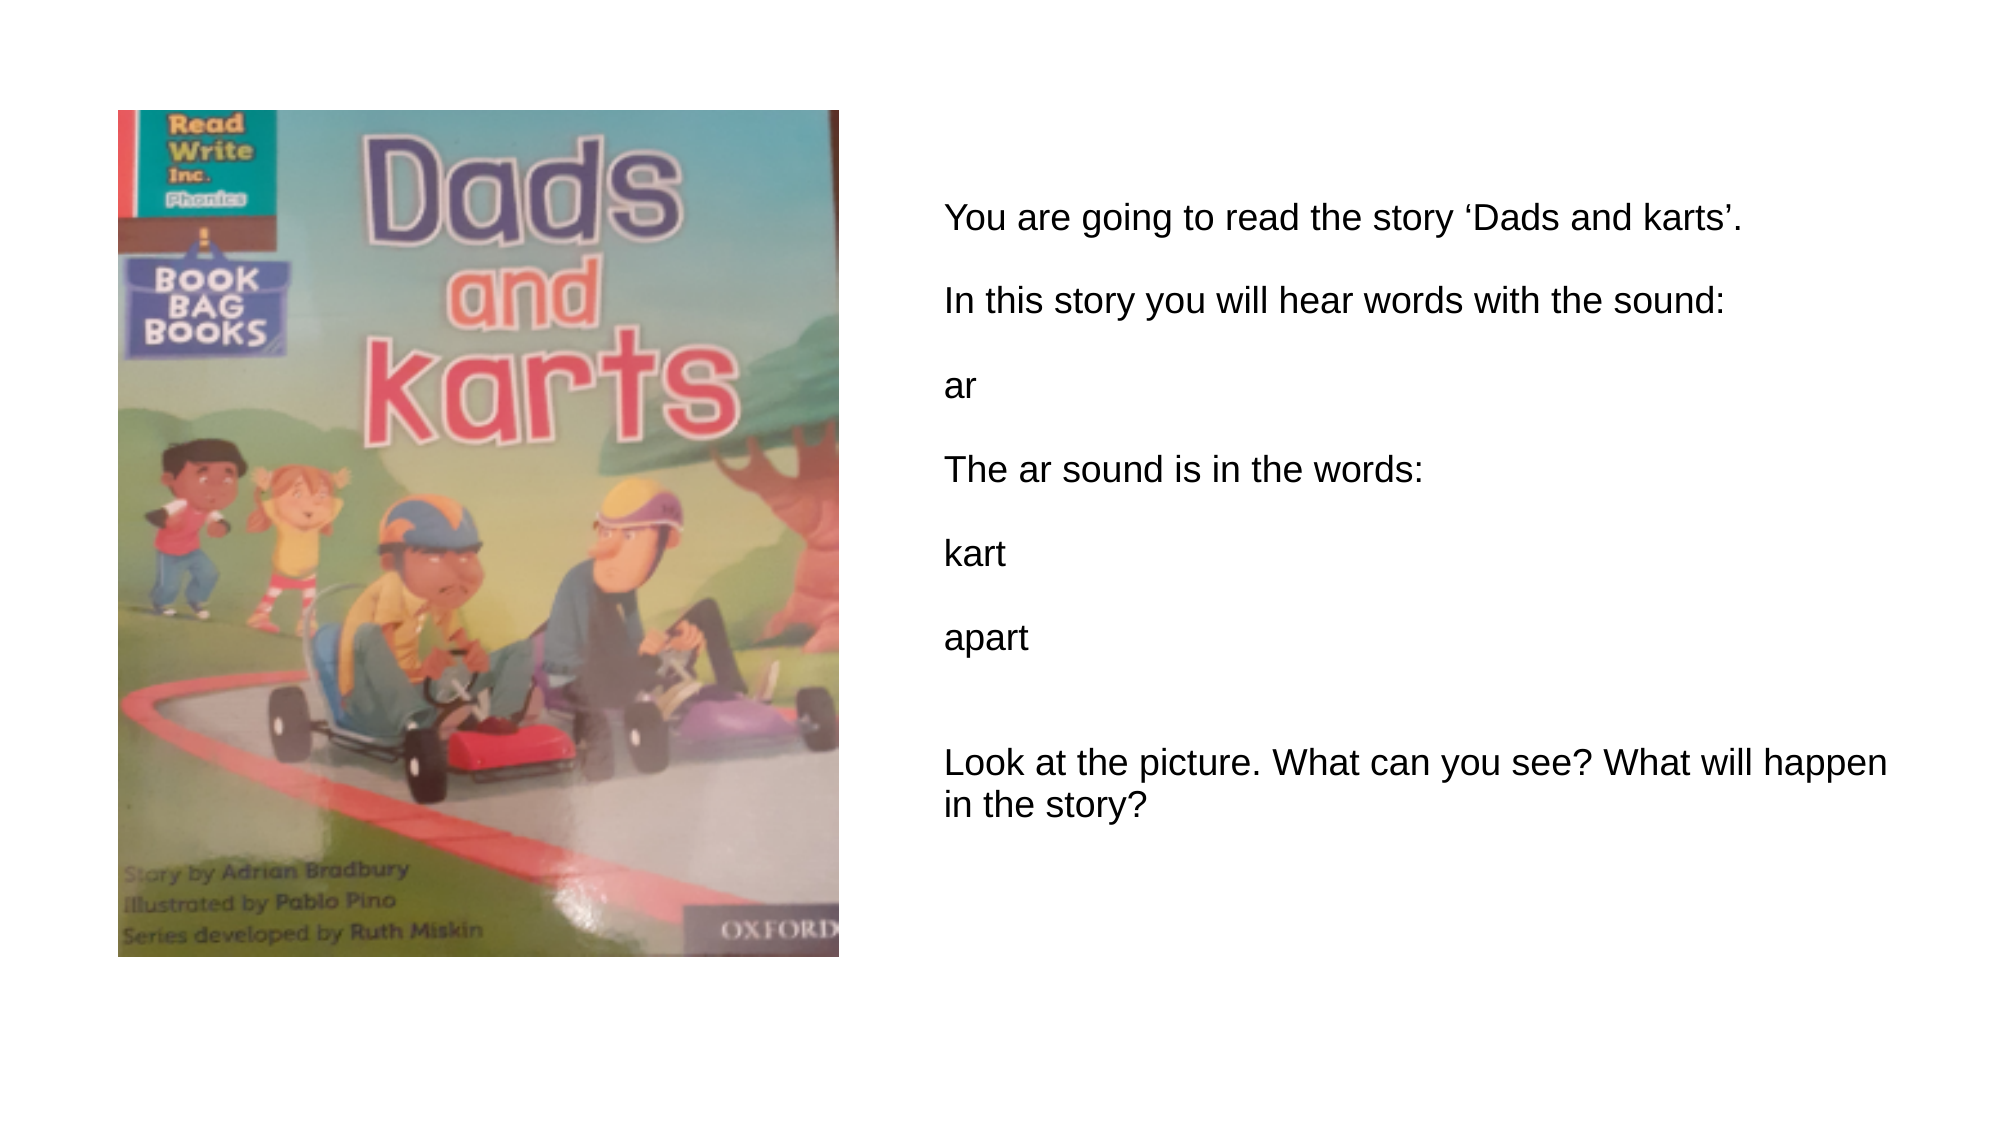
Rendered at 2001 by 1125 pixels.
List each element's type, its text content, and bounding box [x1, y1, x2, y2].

text_box You are going to read the story ‘Dads and karts’. In this story you will hear words with the sound: ar The ar sound is in the words: kart apart Look at the picture. What can you see? What will happen in the story? [929, 188, 1914, 918]
picture [118, 110, 839, 957]
